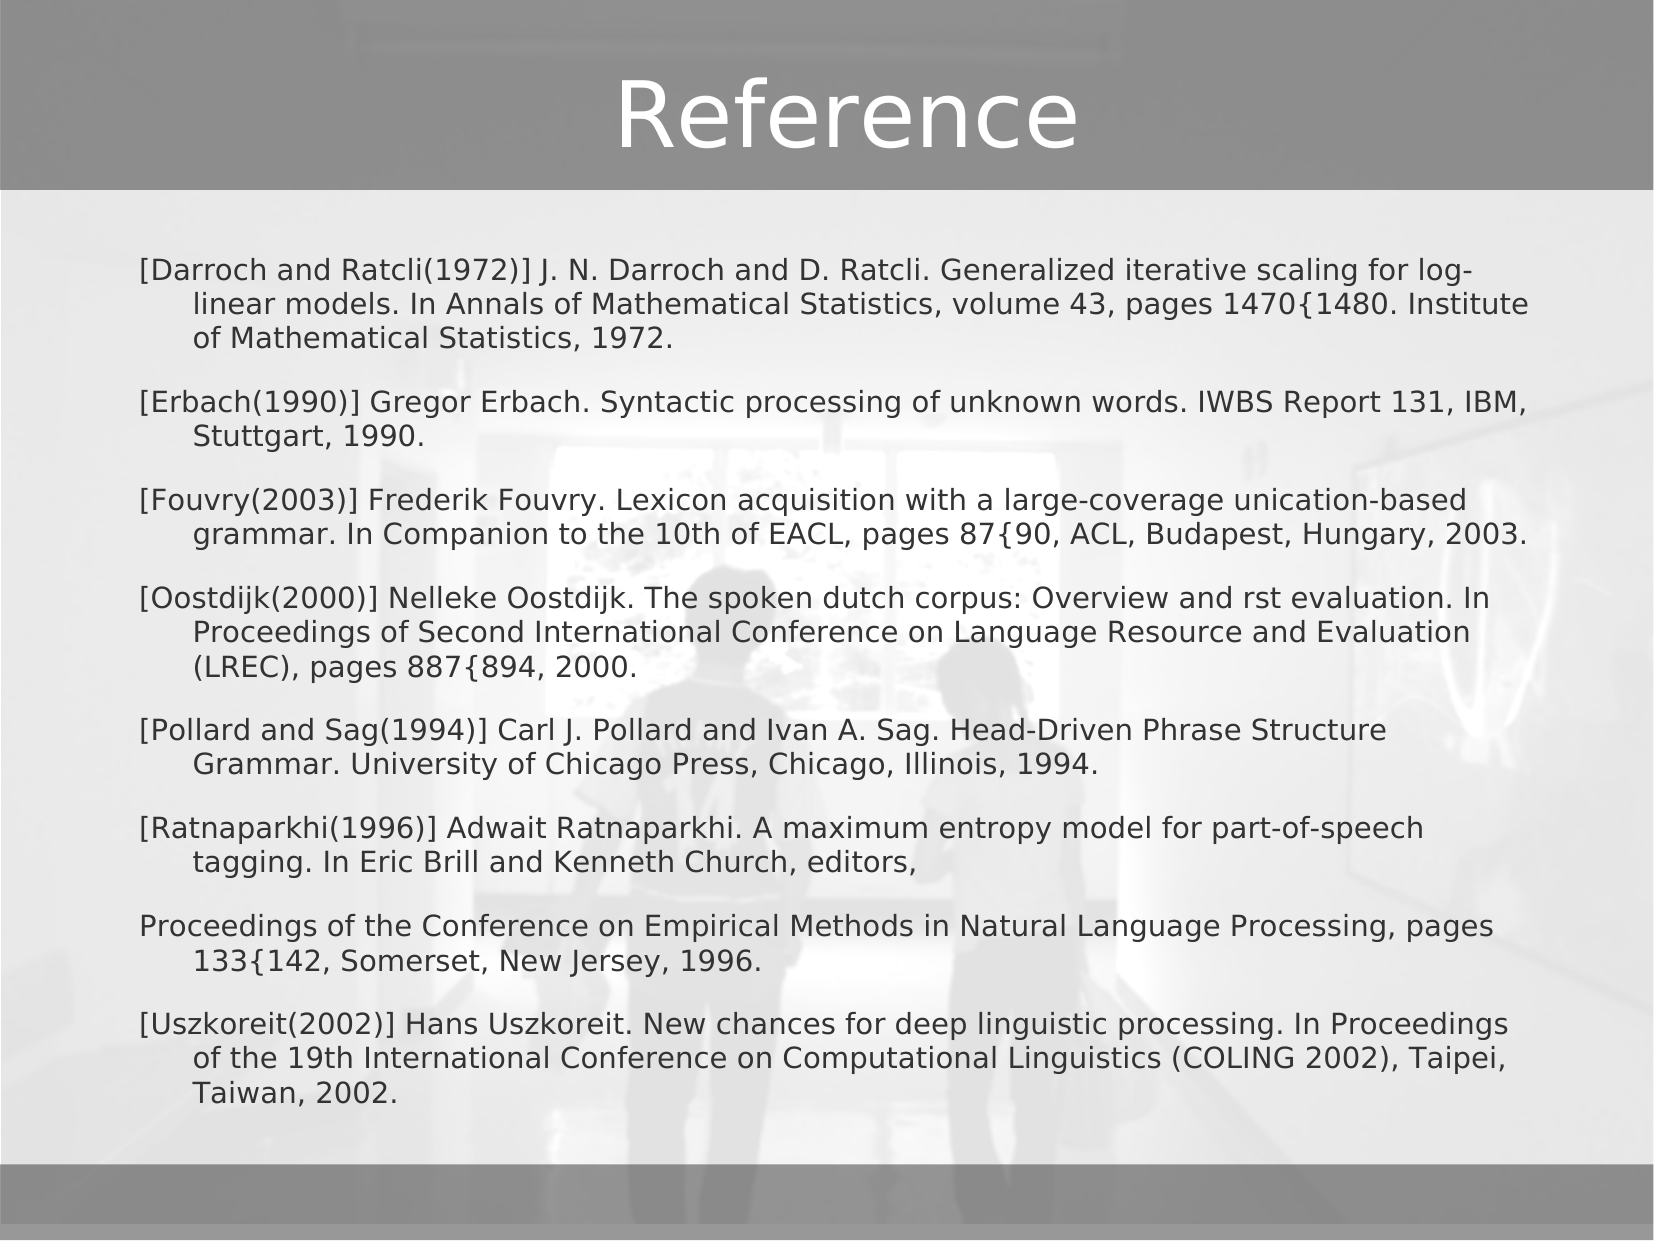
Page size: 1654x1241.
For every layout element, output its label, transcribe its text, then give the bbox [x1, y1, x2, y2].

list [Darroch and Ratcli(1972)] J. N. Darroch and D. Ratcli. Generalized iterative scaling for log-linear models. In Annals of Mathematical Statistics, volume 43, pages 1470{1480. Institute of Mathematical Statistics, 1972. [Erbach(1990)] Gregor Erbach. Syntactic processing of unknown words. IWBS Report 131, IBM, Stuttgart, 1990. [Fouvry(2003)] Frederik Fouvry. Lexicon acquisition with a large-coverage unication-based grammar. In Companion to the 10th of EACL, pages 87{90, ACL, Budapest, Hungary, 2003. [Oostdijk(2000)] Nelleke Oostdijk. The spoken dutch corpus: Overview and rst evaluation. In Proceedings of Second International Conference on Language Resource and Evaluation (LREC), pages 887{894, 2000. [Pollard and Sag(1994)] Carl J. Pollard and Ivan A. Sag. Head-Driven Phrase Structure Grammar. University of Chicago Press, Chicago, Illinois, 1994. [Ratnaparkhi(1996)] Adwait Ratnaparkhi. A maximum entropy model for part-of-speech tagging. In Eric Brill and Kenneth Church, editors, Proceedings of the Conference on Empirical Methods in Natural Language Processing, pages 133{142, Somerset, New Jersey, 1996. [Uszkoreit(2002)] Hans Uszkoreit. New chances for deep linguistic processing. In Proceedings of the 19th International Conference on Computational Linguistics (COLING 2002), Taipei, Taiwan, 2002. [121, 253, 1534, 1127]
title Reference [141, 55, 1554, 177]
